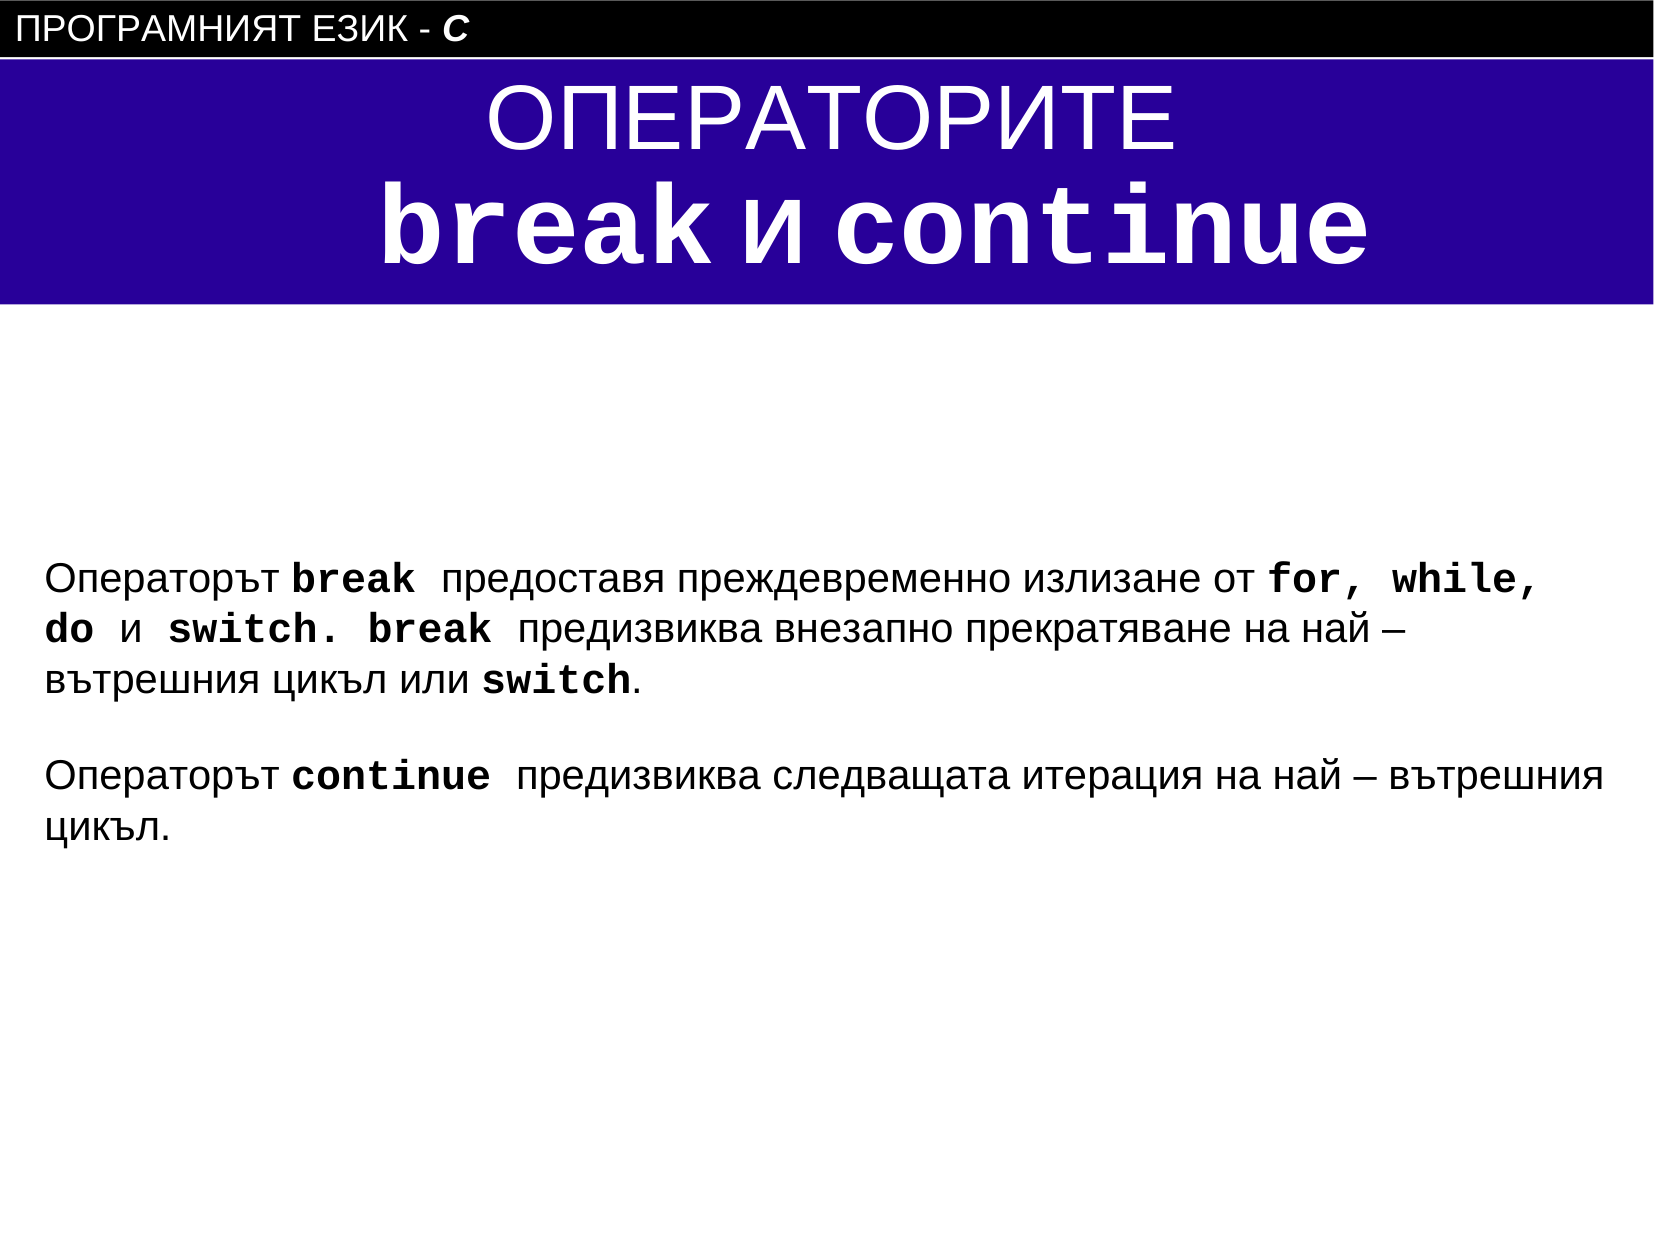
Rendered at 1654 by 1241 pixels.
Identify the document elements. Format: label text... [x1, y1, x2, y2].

text_box ОПЕРАТОРИТЕ break И continue [0, 59, 1654, 305]
text_box ПРОГРАМНИЯT ЕЗИК - С [0, 0, 1654, 58]
text_box Операторът break предоставя преждевременно излизане от for, while, do и switch. break предизвиква внезапно прекратяване на най – вътрешния цикъл или switch. Операторът continue предизвиква следващата итерация на най – вътрешния цикъл. [29, 547, 1625, 857]
